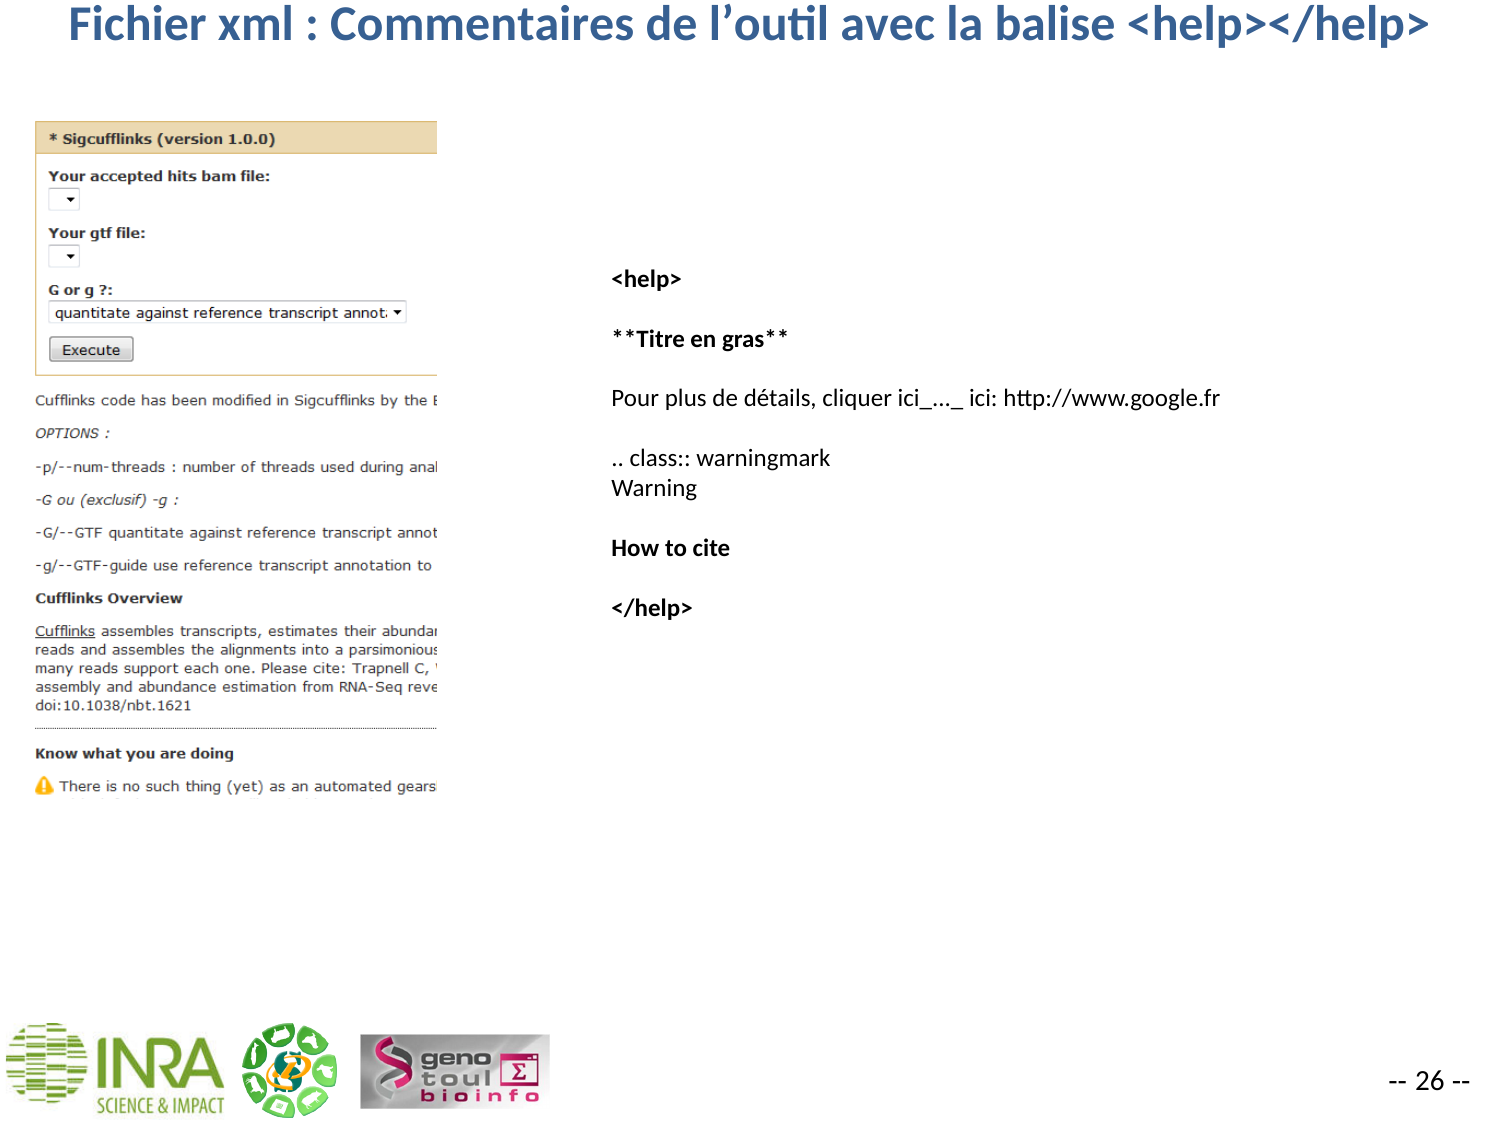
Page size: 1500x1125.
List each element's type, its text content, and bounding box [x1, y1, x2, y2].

picture [242, 1023, 337, 1118]
text_box Fichier xml : Commentaires de l’outil avec la balise <help></help> [0, 0, 1500, 73]
picture [360, 1034, 550, 1109]
picture [5, 1023, 225, 1125]
text_box <help> **Titre en gras** Pour plus de détails, cliquer ici_..._ ici: http://www.google.fr .. class:: warningmark Warning How to cite </help> [596, 255, 1423, 629]
picture [29, 113, 437, 799]
